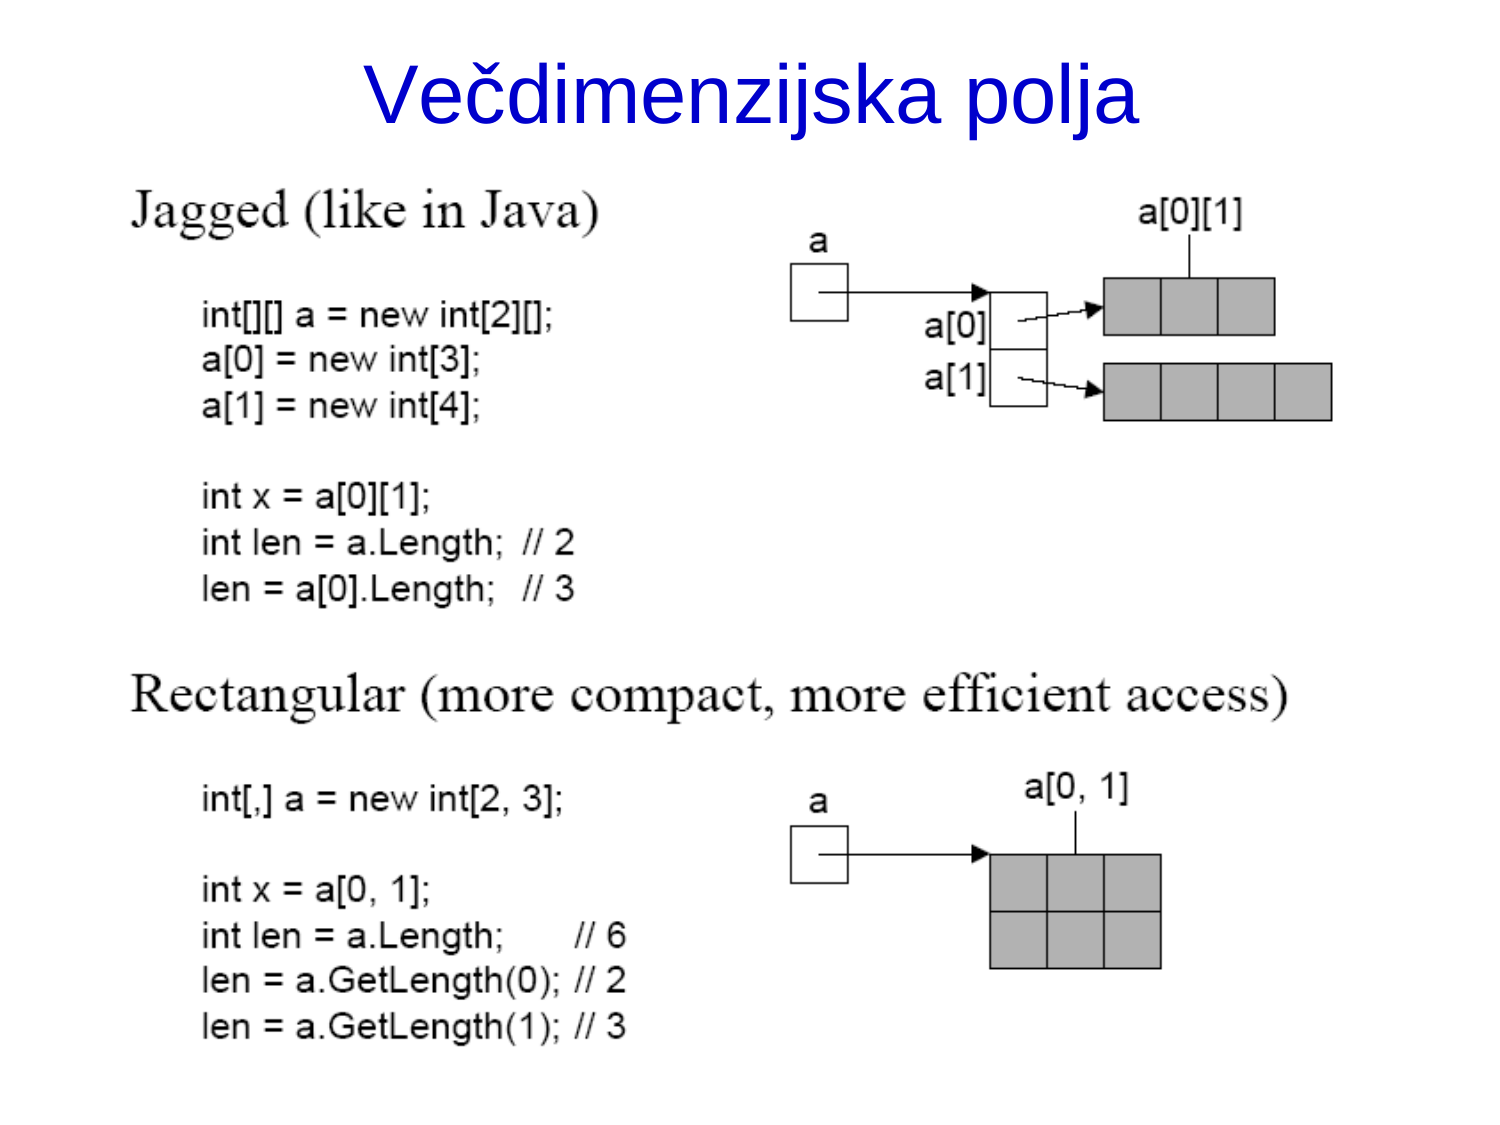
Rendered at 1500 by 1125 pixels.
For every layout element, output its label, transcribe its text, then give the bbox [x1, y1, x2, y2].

text_box [88, 162, 1388, 1089]
title Večdimenzijska polja [76, 30, 1427, 149]
